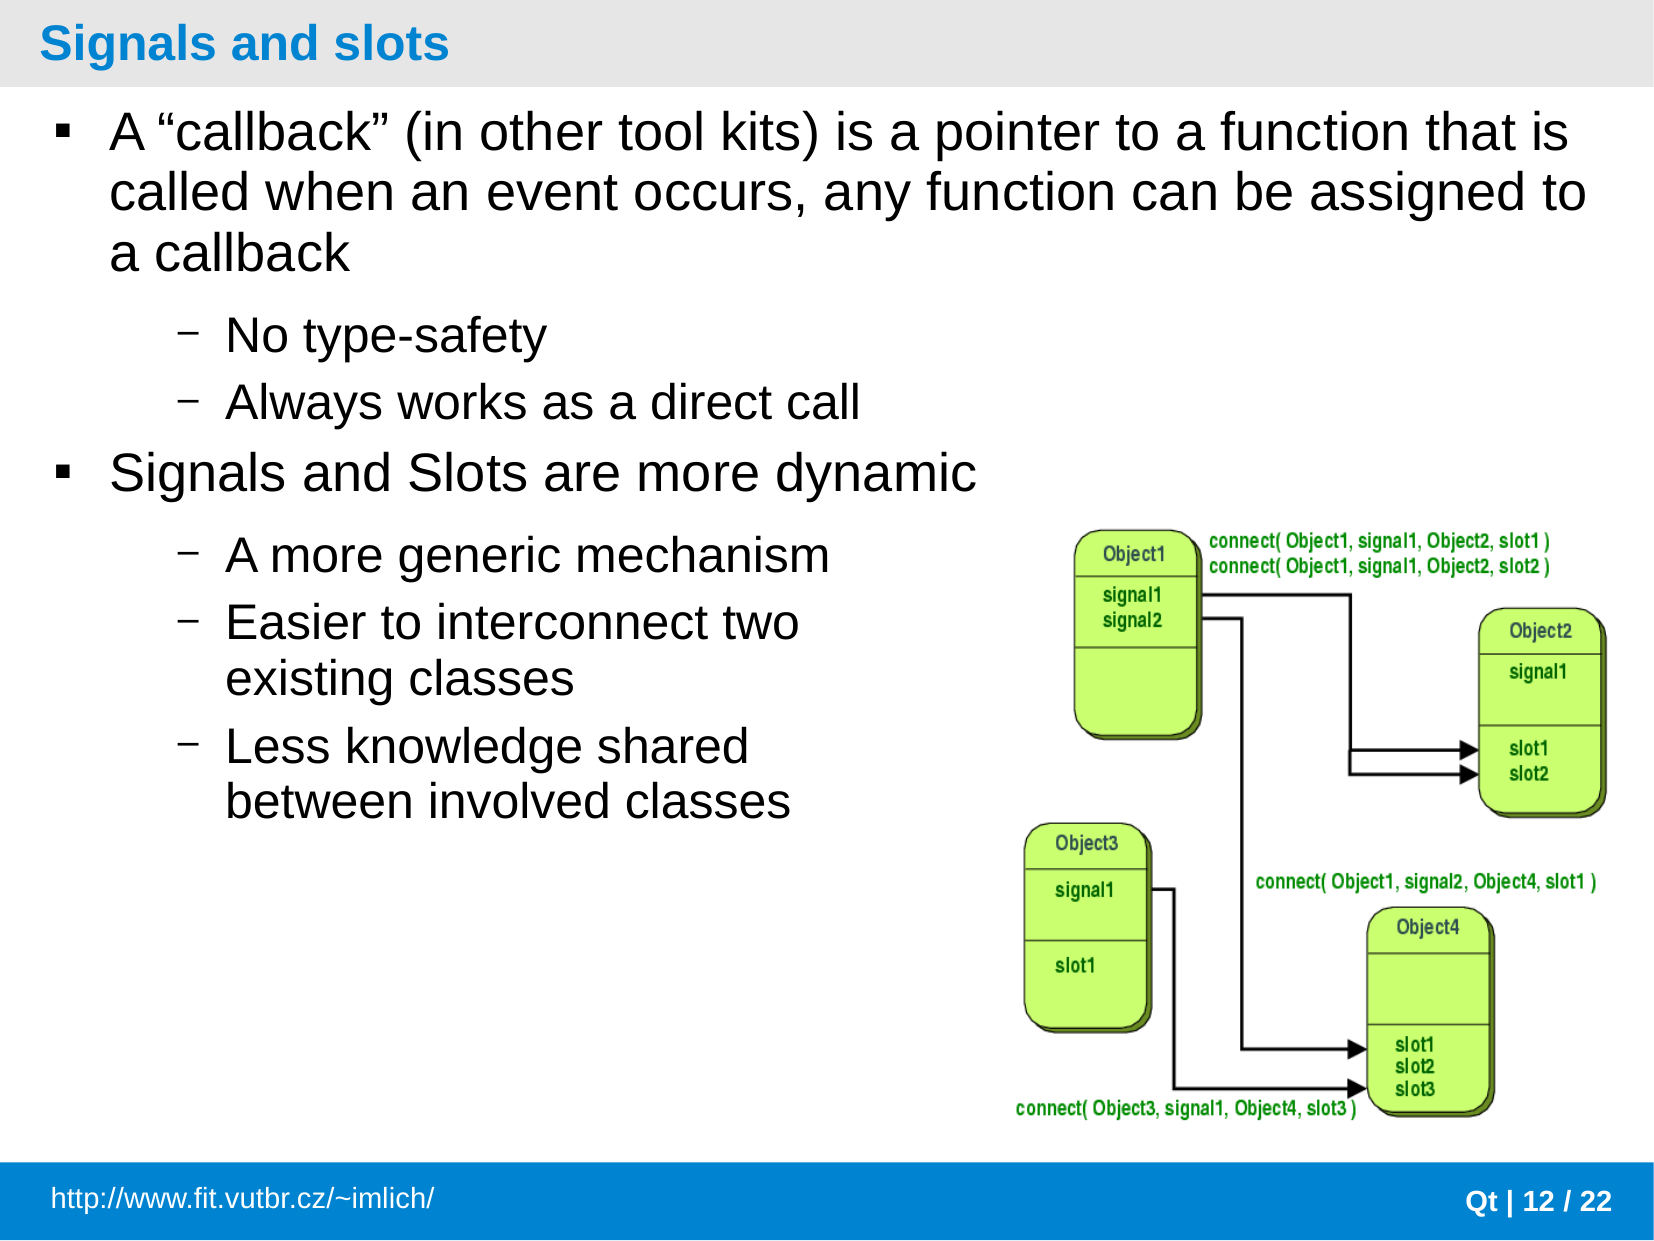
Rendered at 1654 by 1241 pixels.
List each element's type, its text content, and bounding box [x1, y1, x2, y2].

picture [1012, 524, 1613, 1126]
list A “callback” (in other tool kits) is a pointer to a function that is called when an event occurs, any function can be assigned to a callback No type-safety Always works as a direct call Signals and Slots are more dynamic A more generic mechanism Easier to interconnect two existing classes Less knowledge shared between involved classes [38, 101, 1616, 1126]
title Signals and slots [39, 5, 1615, 81]
